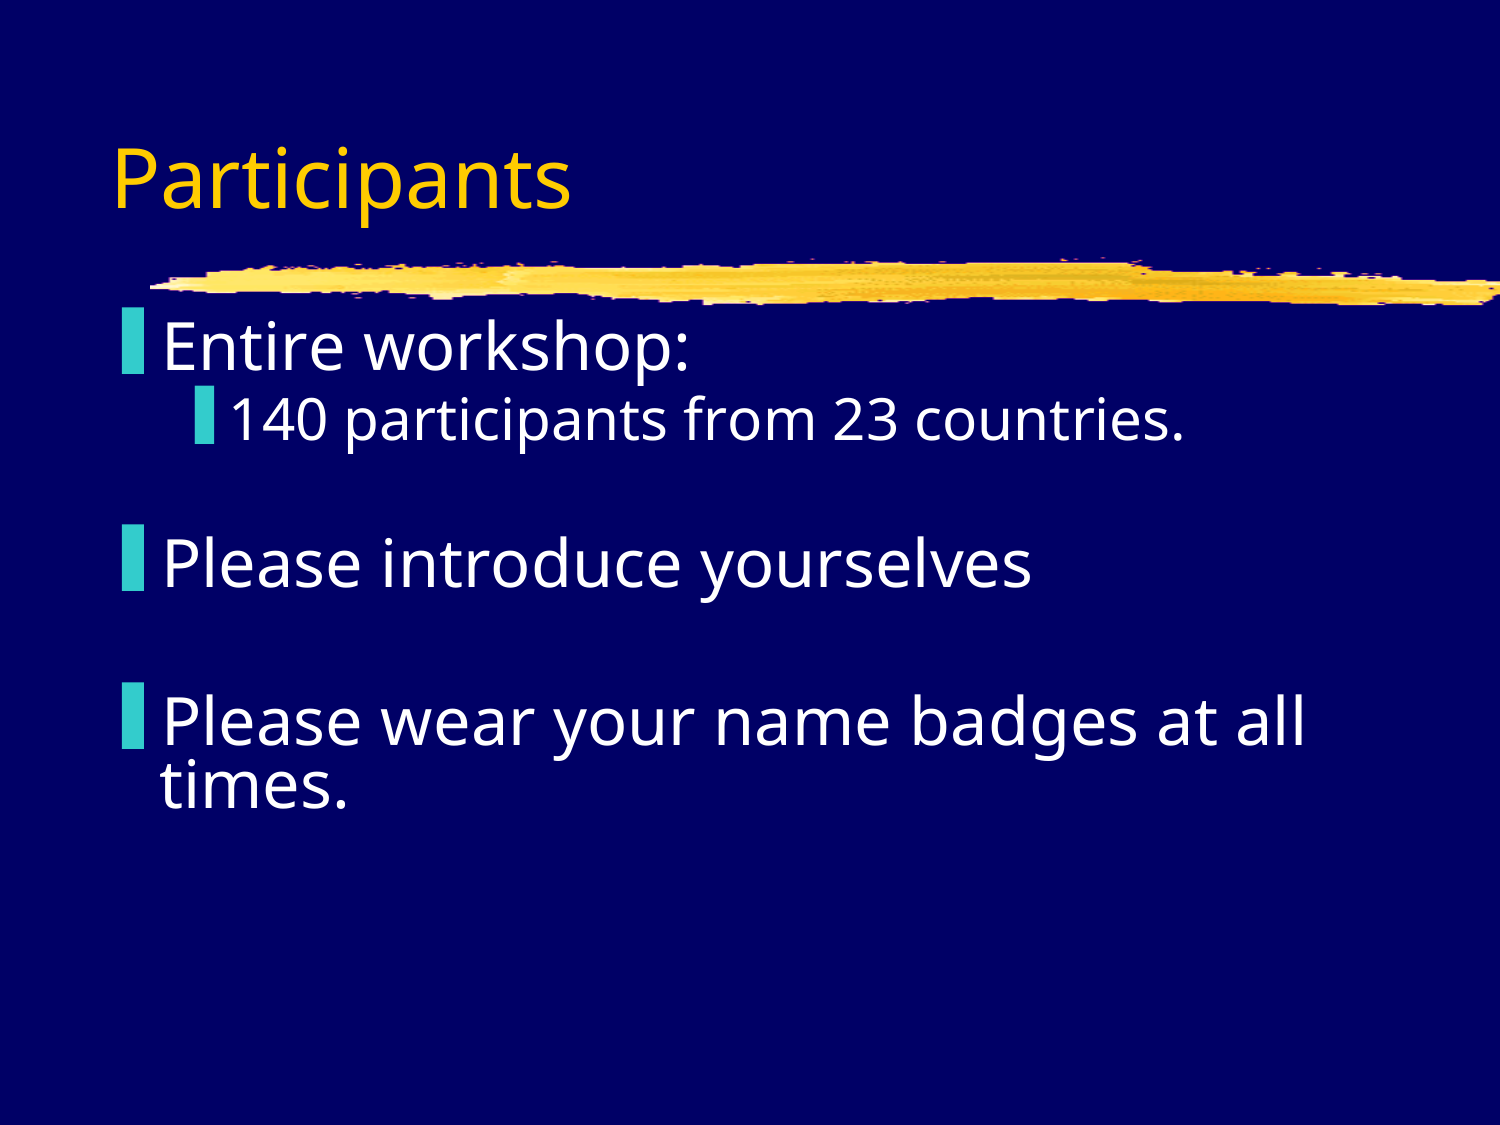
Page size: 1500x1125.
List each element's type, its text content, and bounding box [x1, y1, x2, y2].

title Participants [110, 78, 1391, 297]
list Entire workshop: 140 participants from 23 countries. Please introduce yourselves Please wear your name badges at all times. [105, 319, 1386, 1125]
picture [150, 252, 1500, 316]
